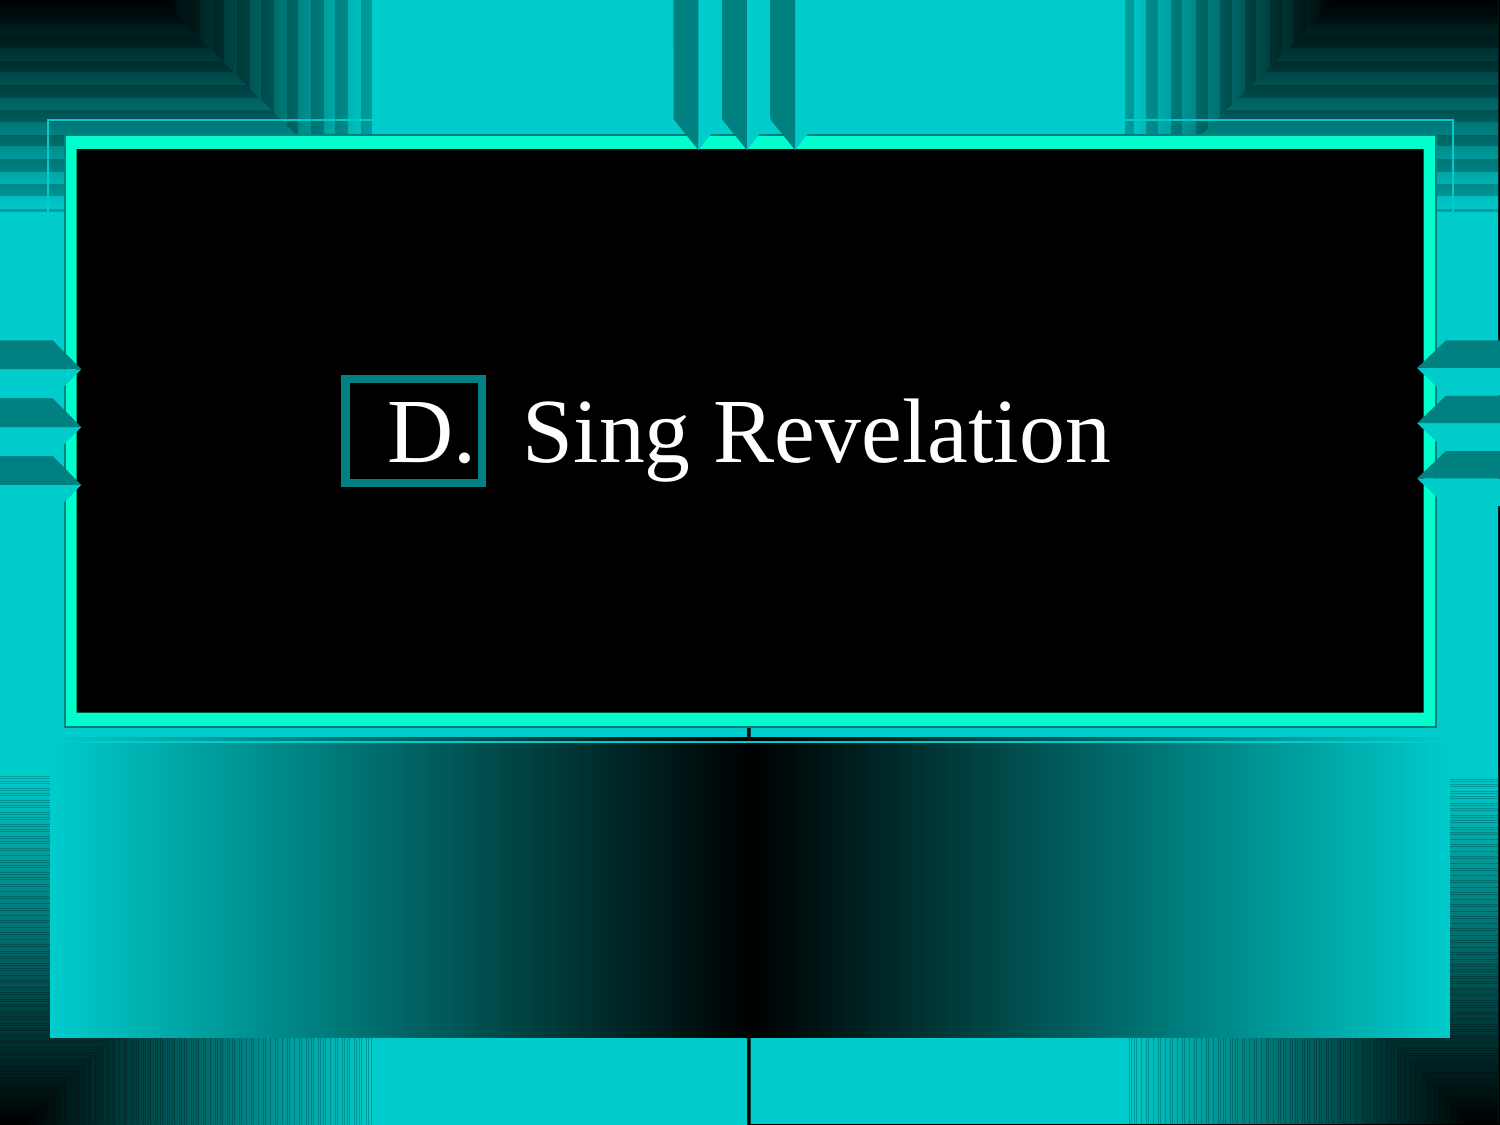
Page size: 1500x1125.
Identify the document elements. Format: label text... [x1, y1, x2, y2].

title D. Sing Revelation [112, 337, 1388, 526]
